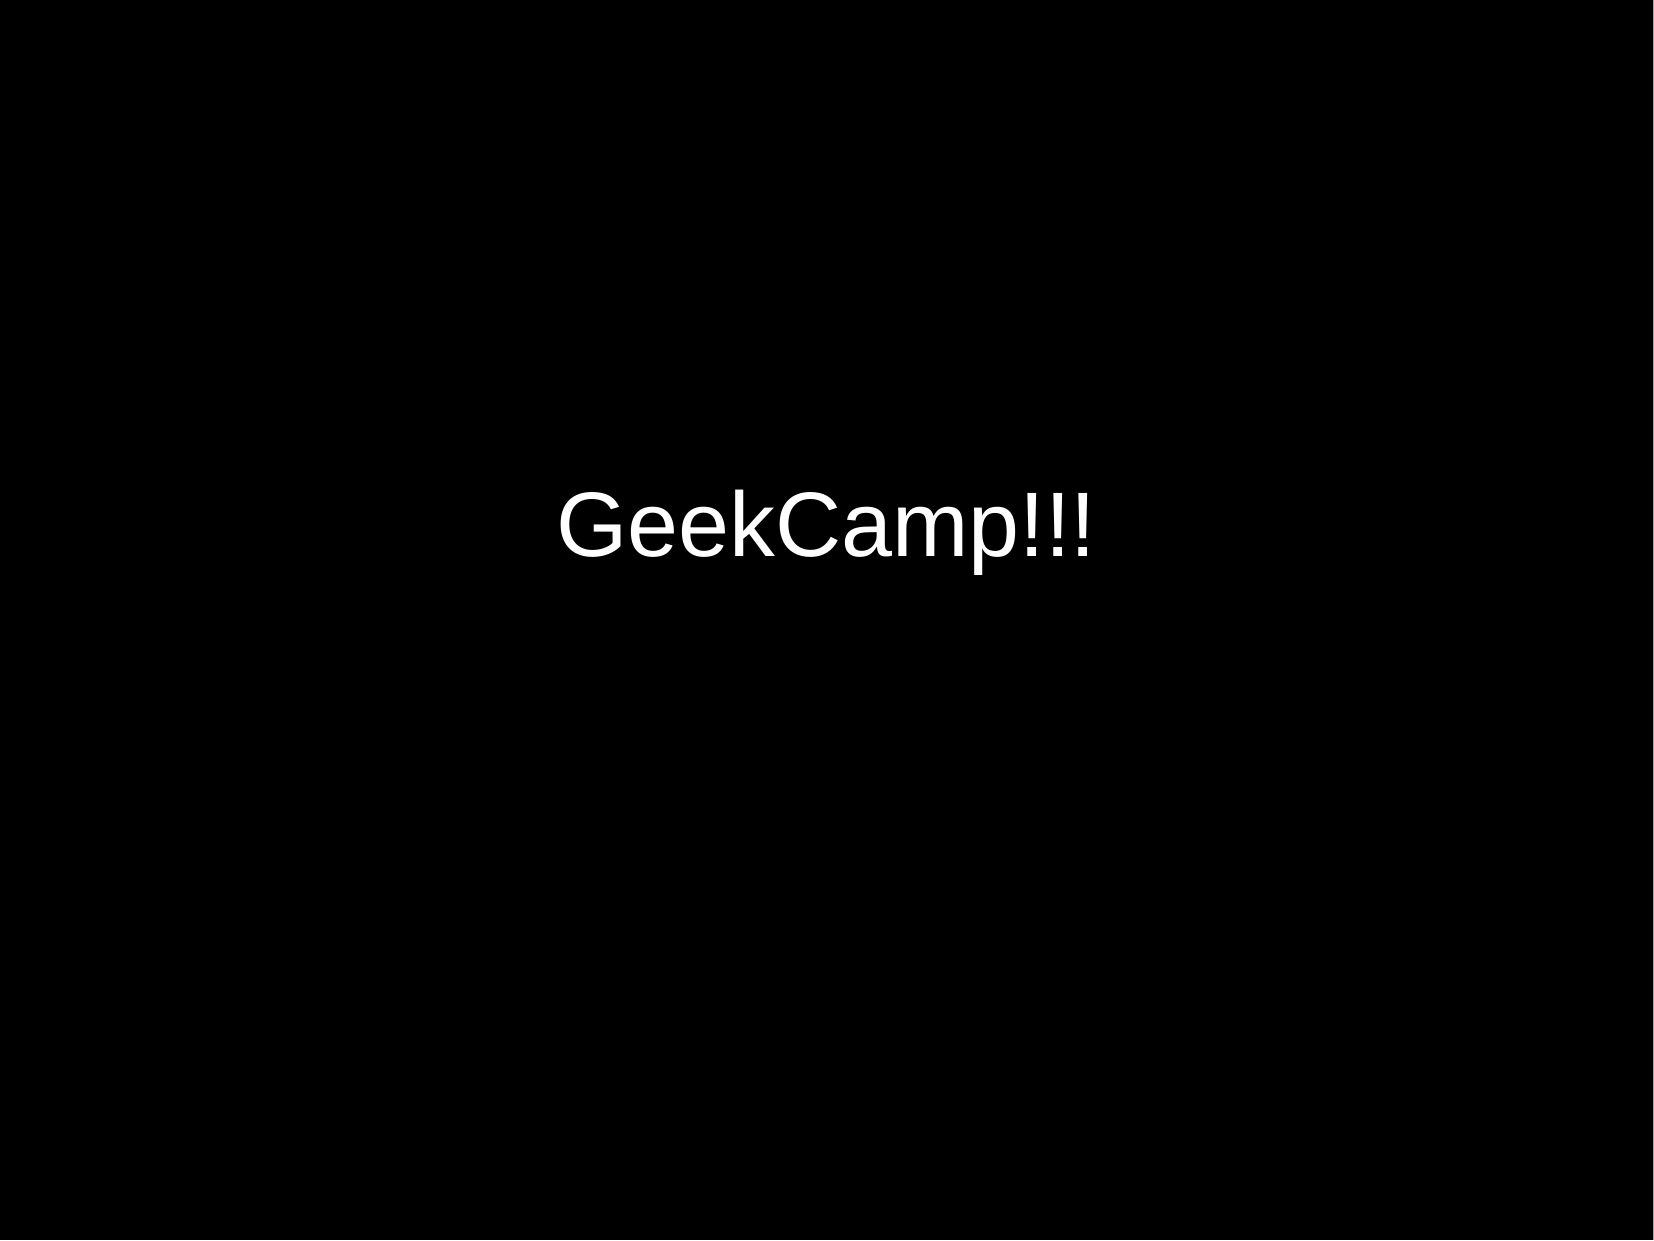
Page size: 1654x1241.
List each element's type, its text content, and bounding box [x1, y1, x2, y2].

title GeekCamp!!! [82, 428, 1571, 622]
